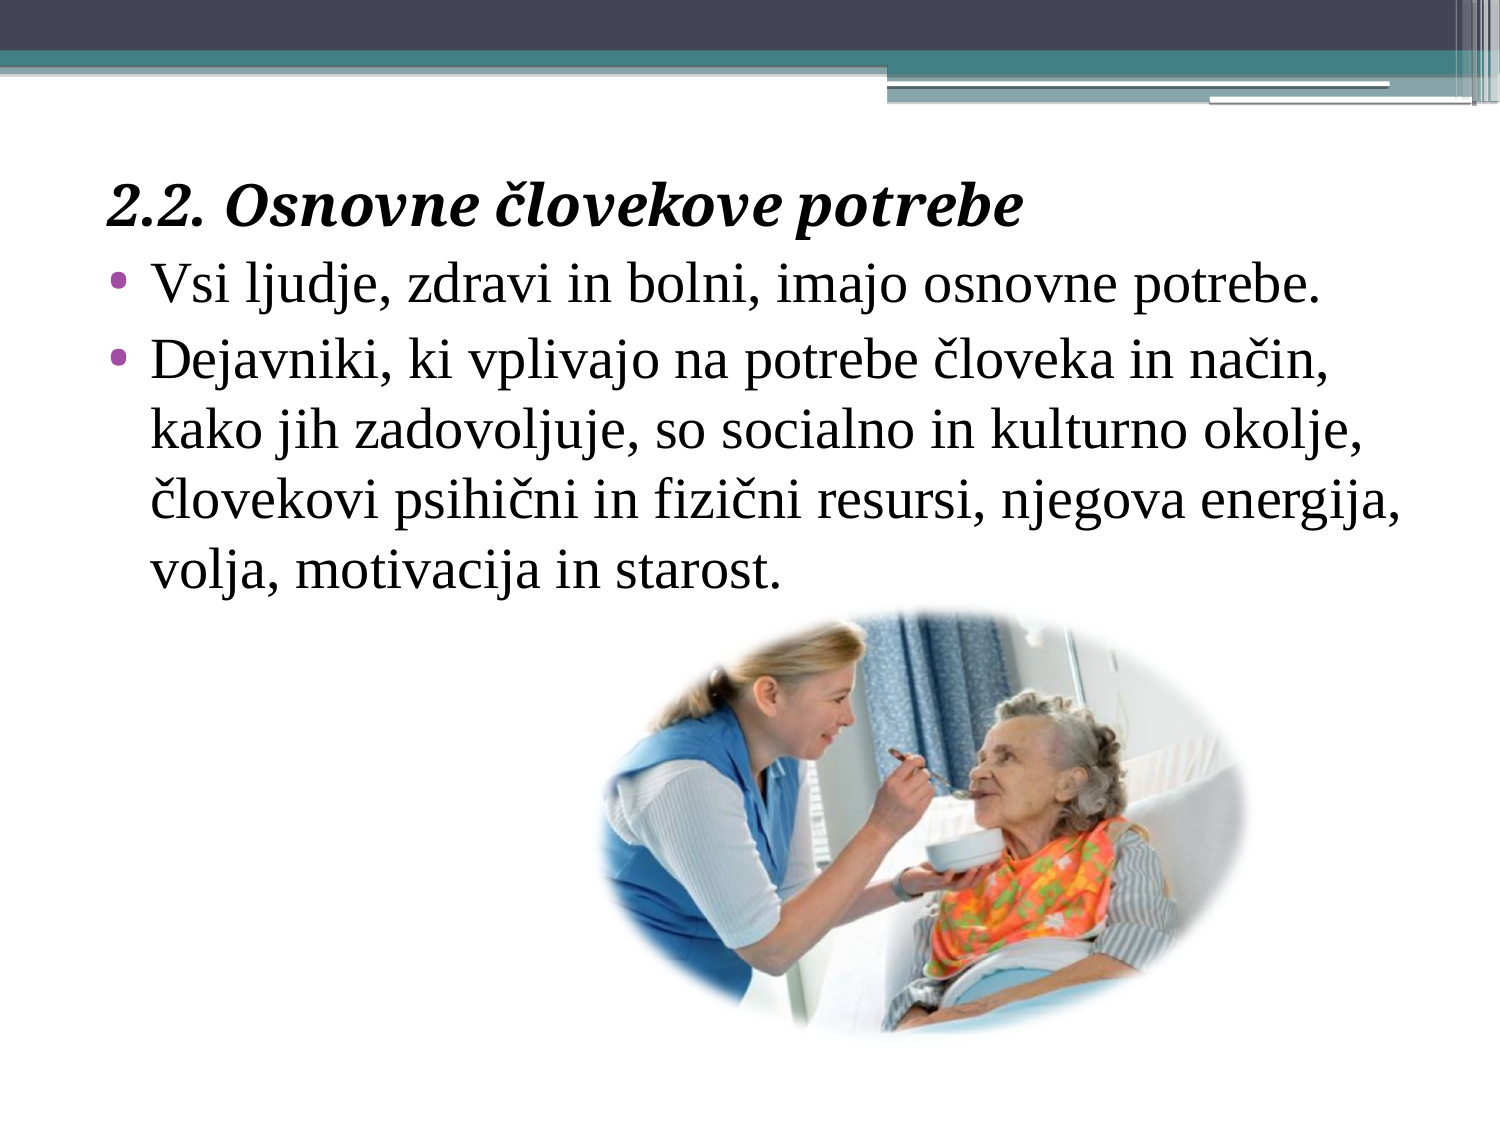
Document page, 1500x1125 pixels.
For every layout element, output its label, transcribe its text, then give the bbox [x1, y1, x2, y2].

list 2.2. Osnovne človekove potrebe Vsi ljudje, zdravi in bolni, imajo osnovne potrebe. Dejavniki, ki vplivajo na potrebe človeka in način, kako jih zadovoljuje, so socialno in kulturno okolje, človekovi psihični in fizični resursi, njegova energija, volja, motivacija in starost. [75, 160, 1425, 1079]
picture [572, 577, 1274, 1070]
